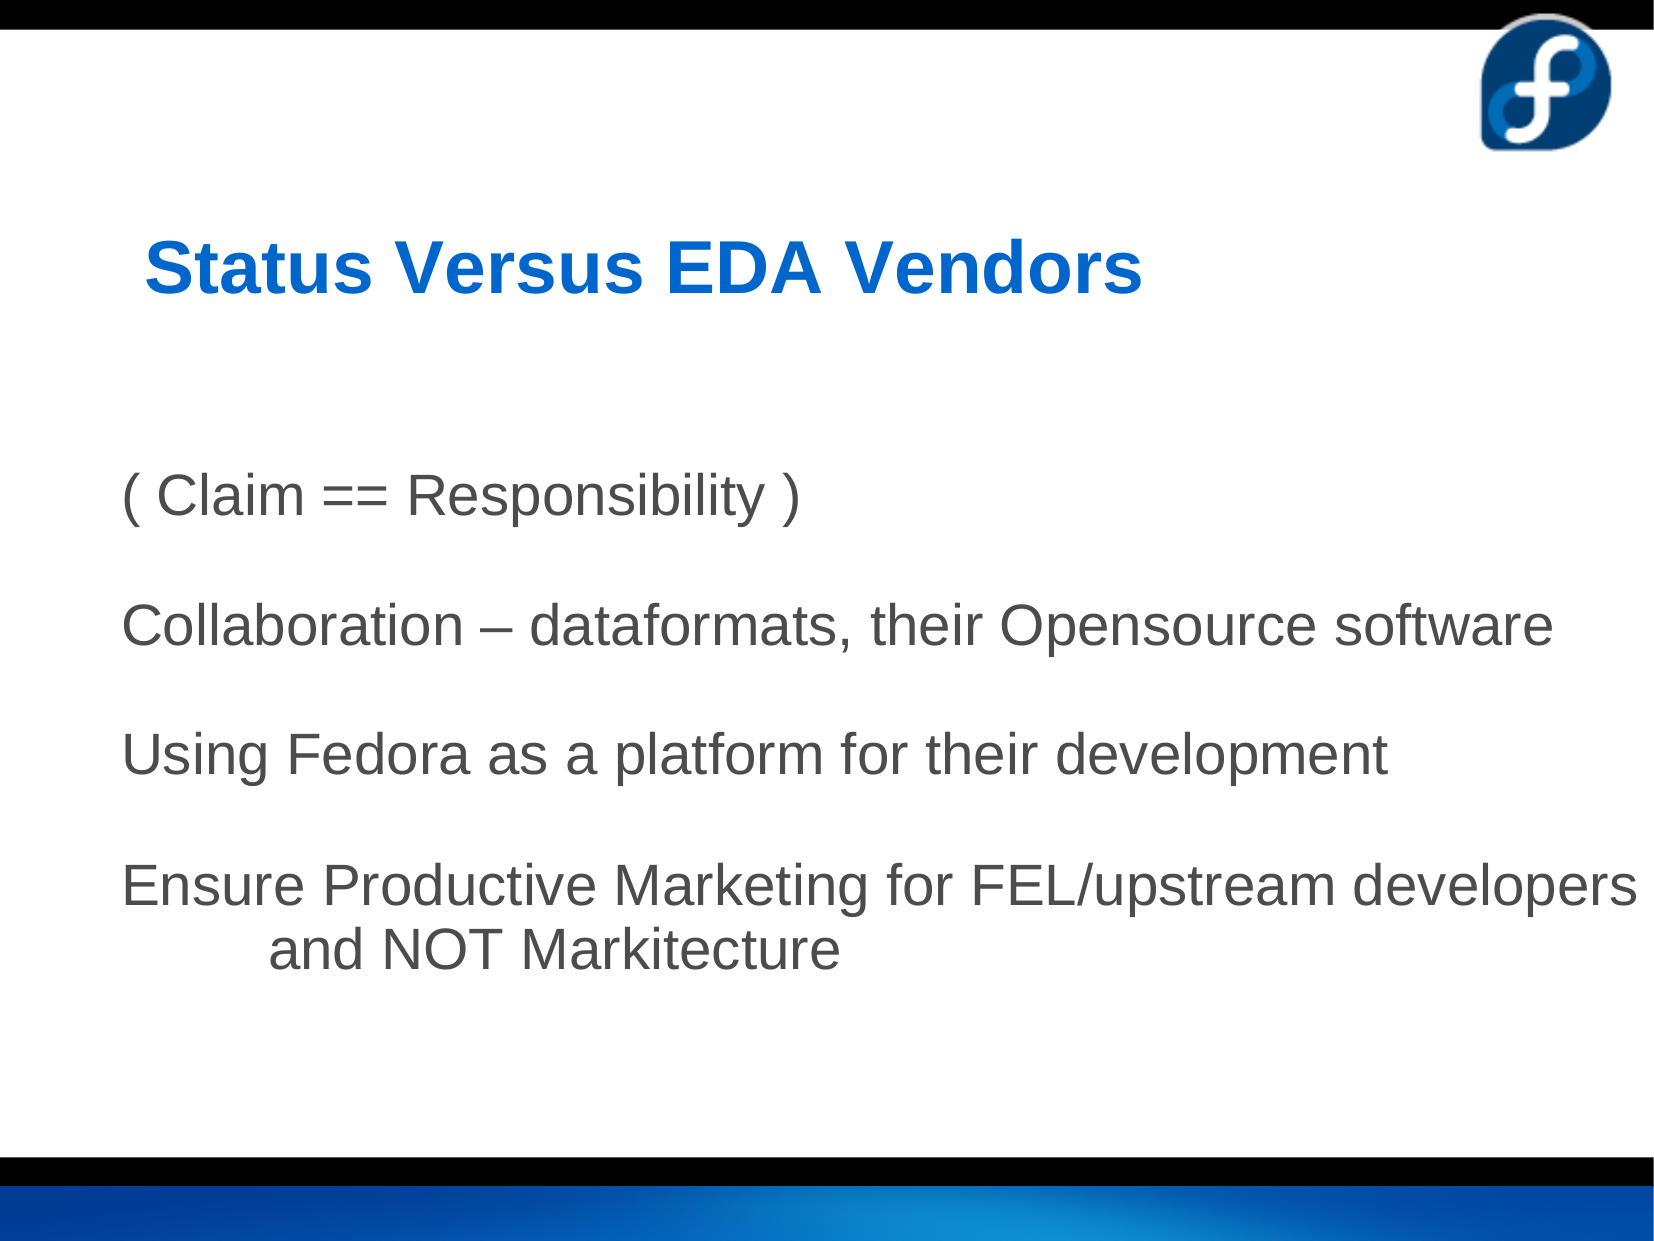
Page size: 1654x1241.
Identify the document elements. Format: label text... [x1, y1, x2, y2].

picture [838, 12, 1622, 254]
picture [0, 1186, 1654, 1241]
text_box Status Versus EDA Vendors [130, 218, 1161, 318]
text_box ( Claim == Responsibility ) Collaboration – dataformats, their Opensource software Using Fedora as a platform for their development Ensure Productive Marketing for FEL/upstream developers and NOT Markitecture [106, 454, 1654, 990]
